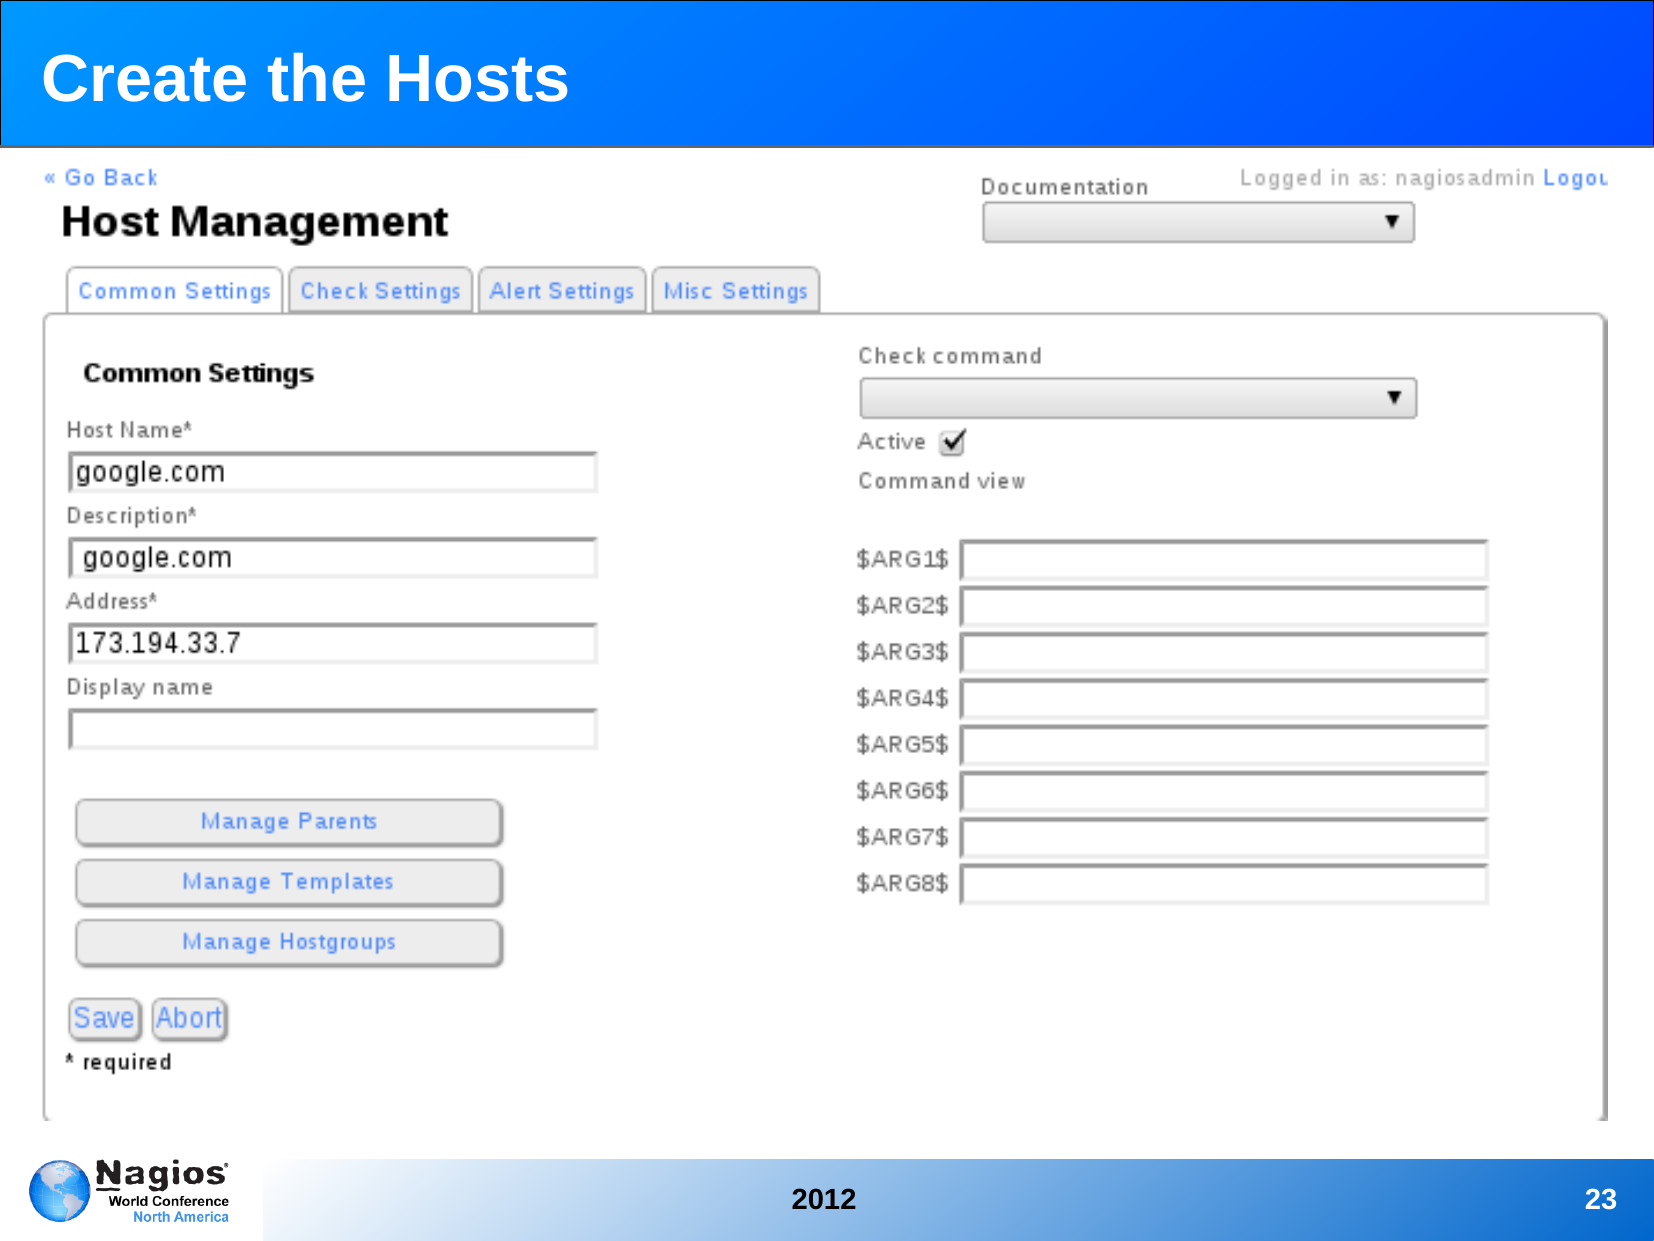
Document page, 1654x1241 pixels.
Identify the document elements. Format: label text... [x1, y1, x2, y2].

title Create the Hosts [41, 36, 1248, 120]
picture [29, 1159, 229, 1235]
picture [18, 165, 1608, 1121]
